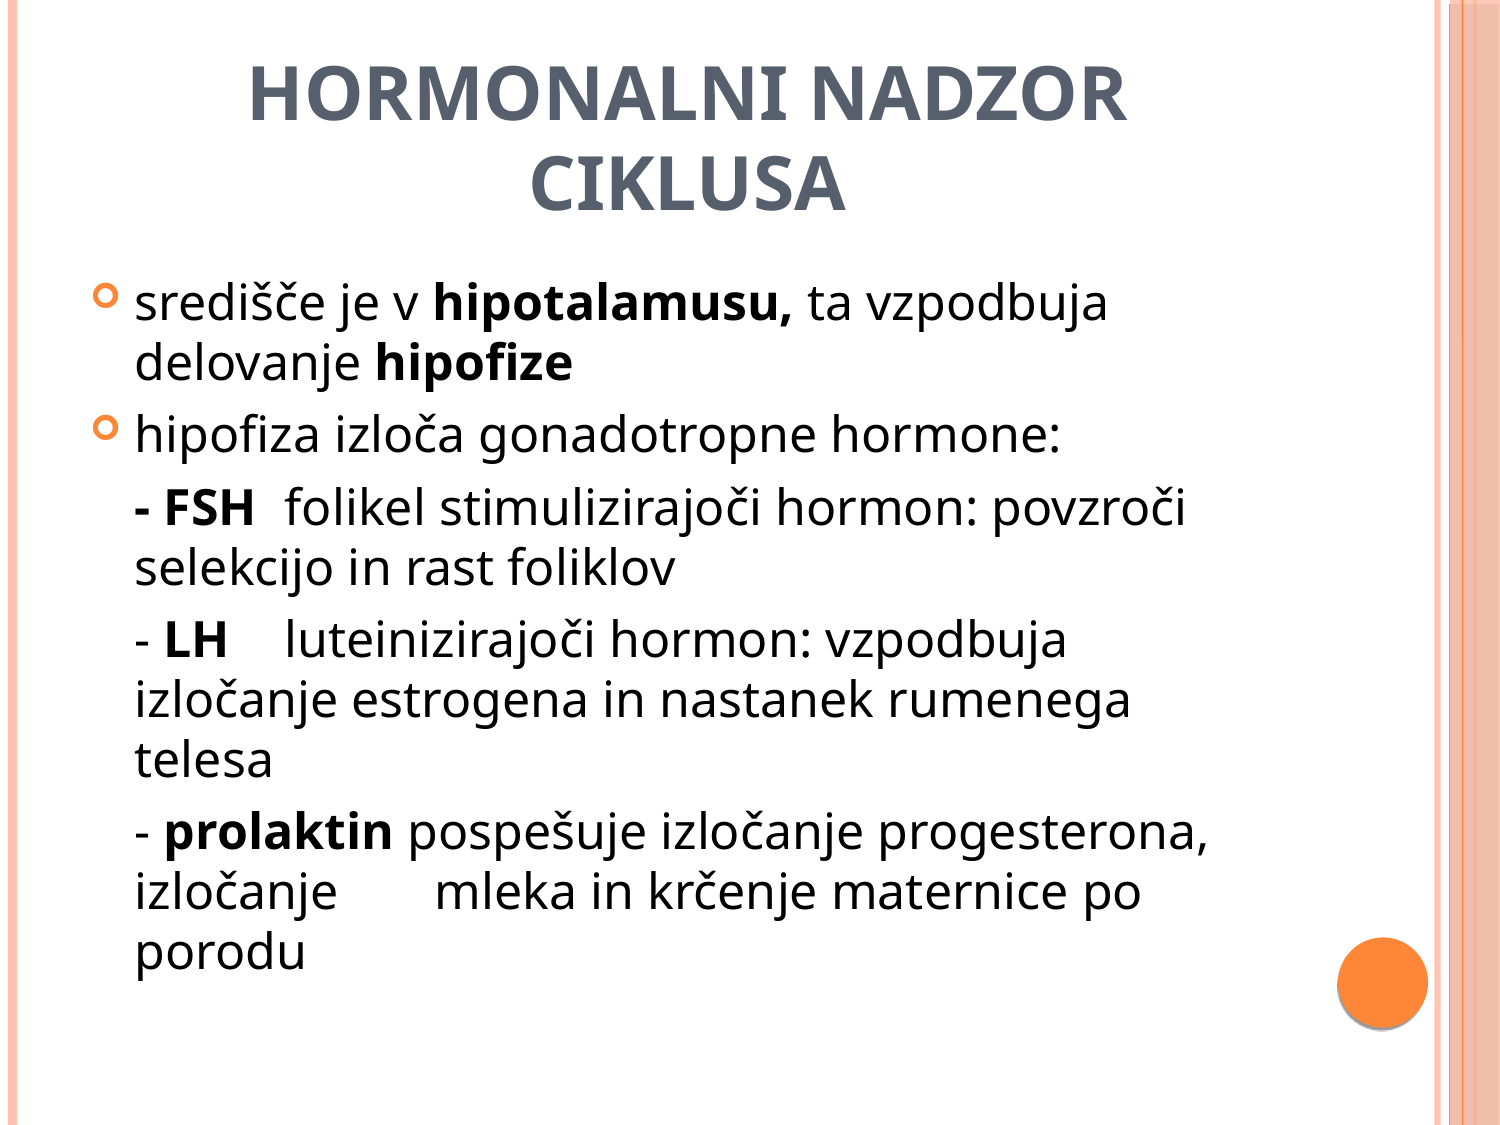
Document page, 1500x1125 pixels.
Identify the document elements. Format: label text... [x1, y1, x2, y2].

title HORMONALNI NADZOR CIKLUSA [75, 45, 1300, 233]
list središče je v hipotalamusu, ta vzpodbuja delovanje hipofize hipofiza izloča gonadotropne hormone: - FSH folikel stimulizirajoči hormon: povzroči selekcijo in rast foliklov - LH luteinizirajoči hormon: vzpodbuja izločanje estrogena in nastanek rumenega telesa - prolaktin pospešuje izločanje progesterona, izločanje mleka in krčenje maternice po porodu [75, 262, 1300, 1062]
